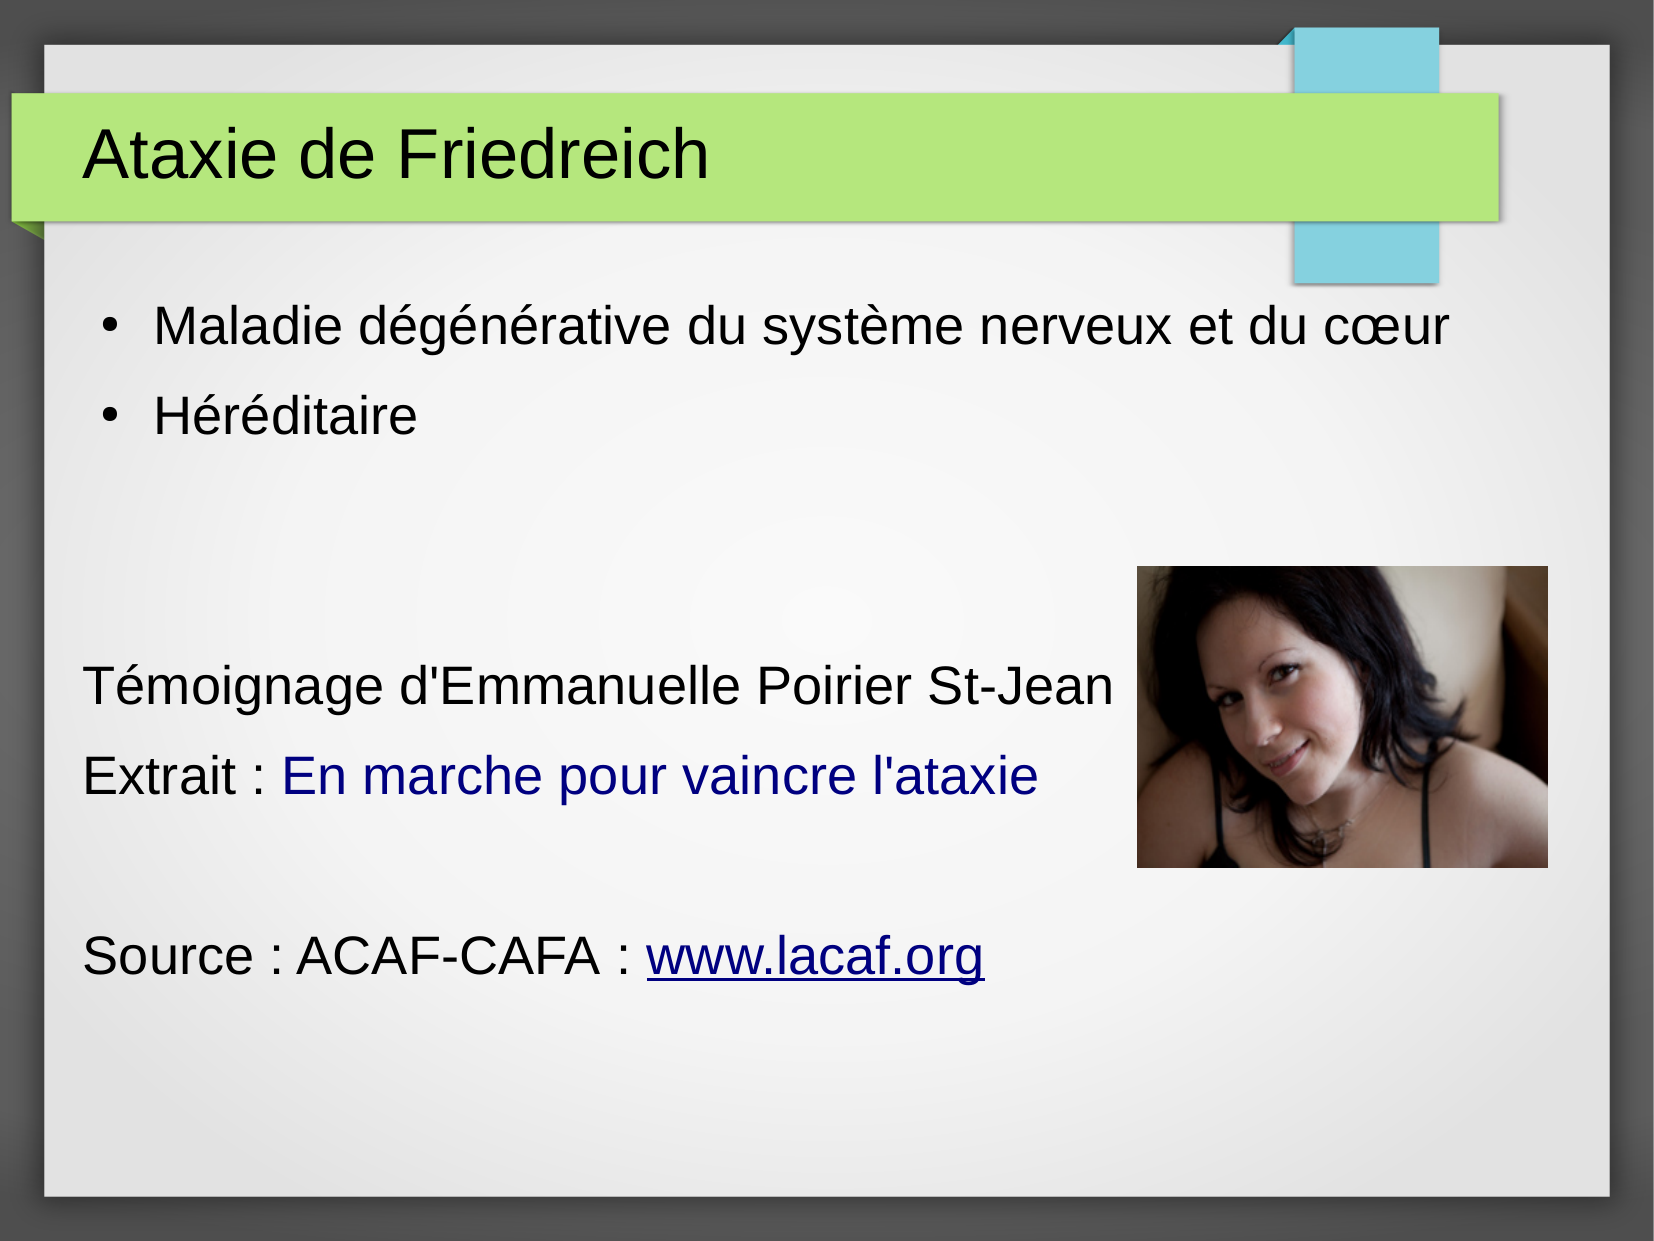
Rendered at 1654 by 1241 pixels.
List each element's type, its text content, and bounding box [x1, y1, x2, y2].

title Ataxie de Friedreich [82, 94, 1264, 213]
picture [0, 0, 1654, 1241]
list Maladie dégénérative du système nerveux et du cœur Héréditaire Témoignage d'Emmanuelle Poirier St-Jean Extrait : En marche pour vaincre l'ataxie Source : ACAF-CAFA : www.lacaf.org [82, 295, 1571, 1015]
